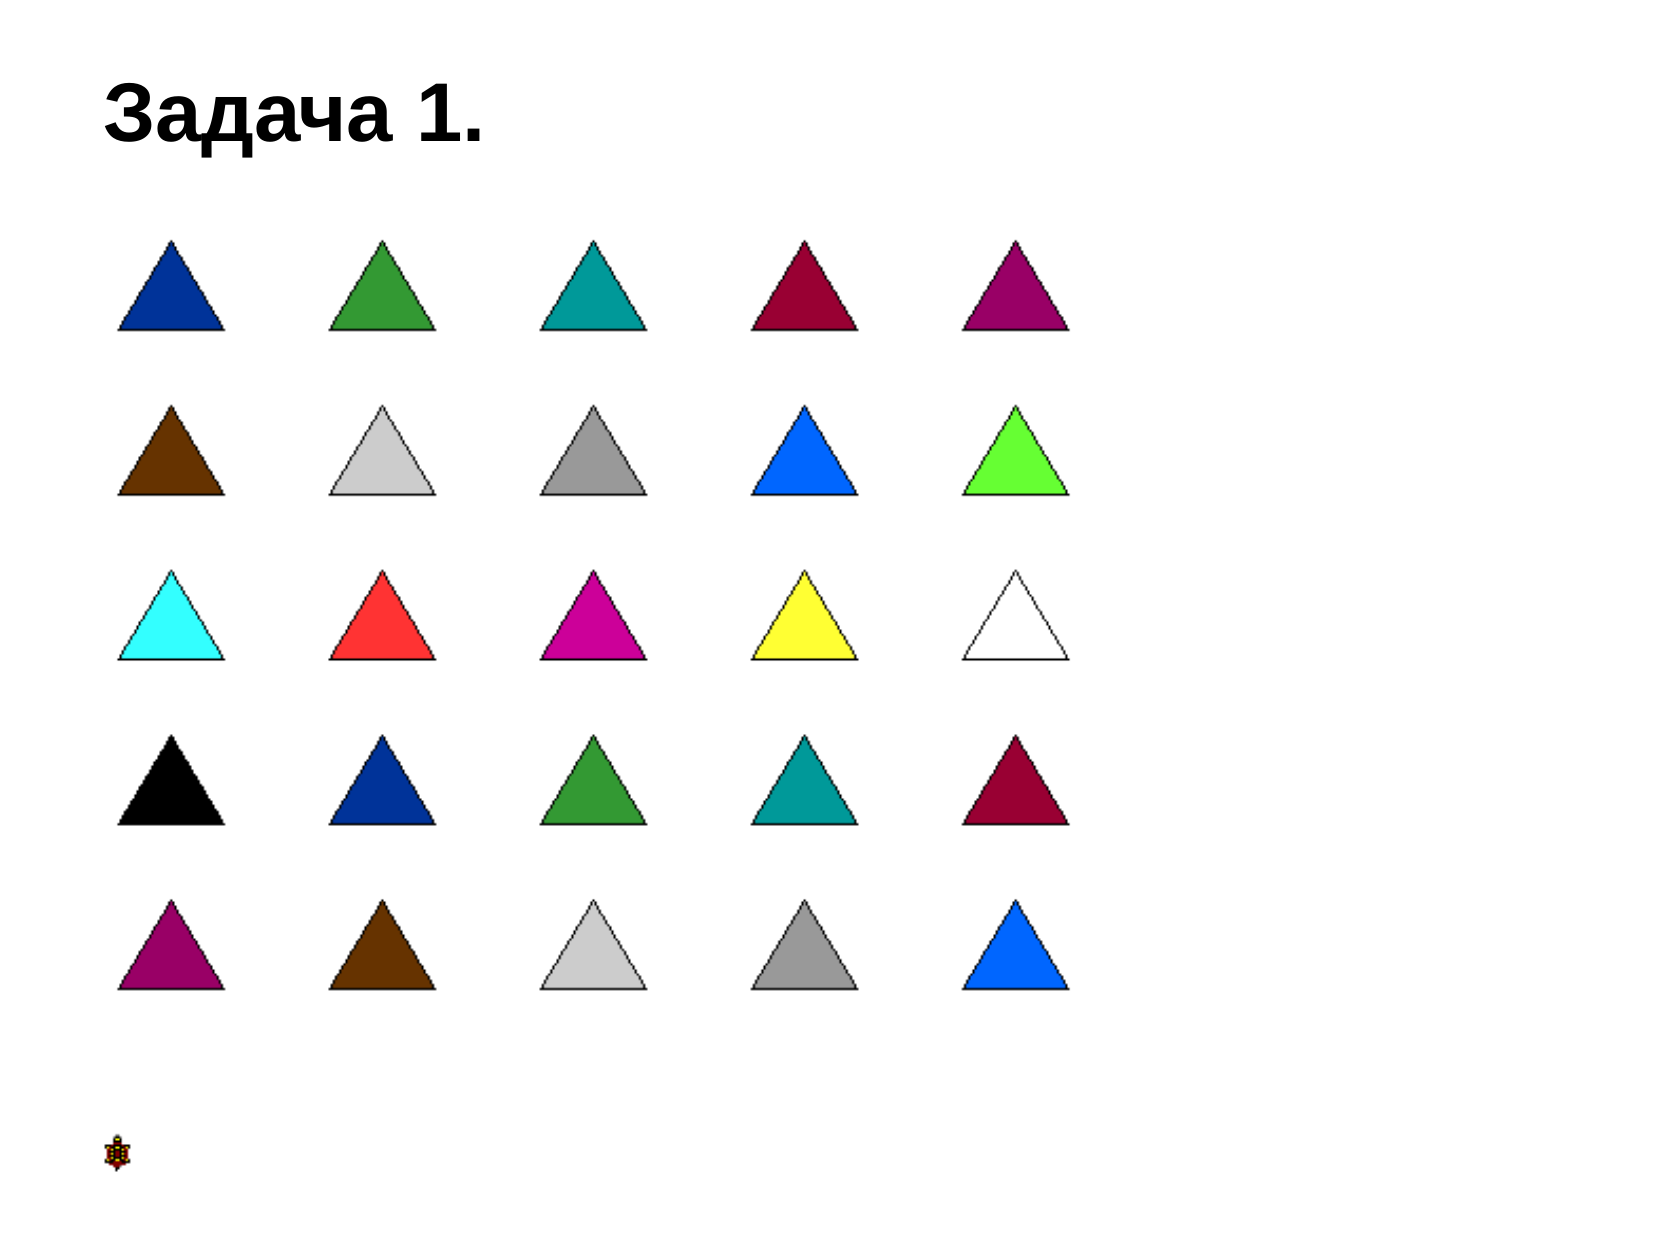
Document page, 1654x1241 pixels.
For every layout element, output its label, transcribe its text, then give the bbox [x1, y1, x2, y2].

picture [42, 177, 1182, 1211]
text_box Задача 1. [88, 59, 1300, 167]
